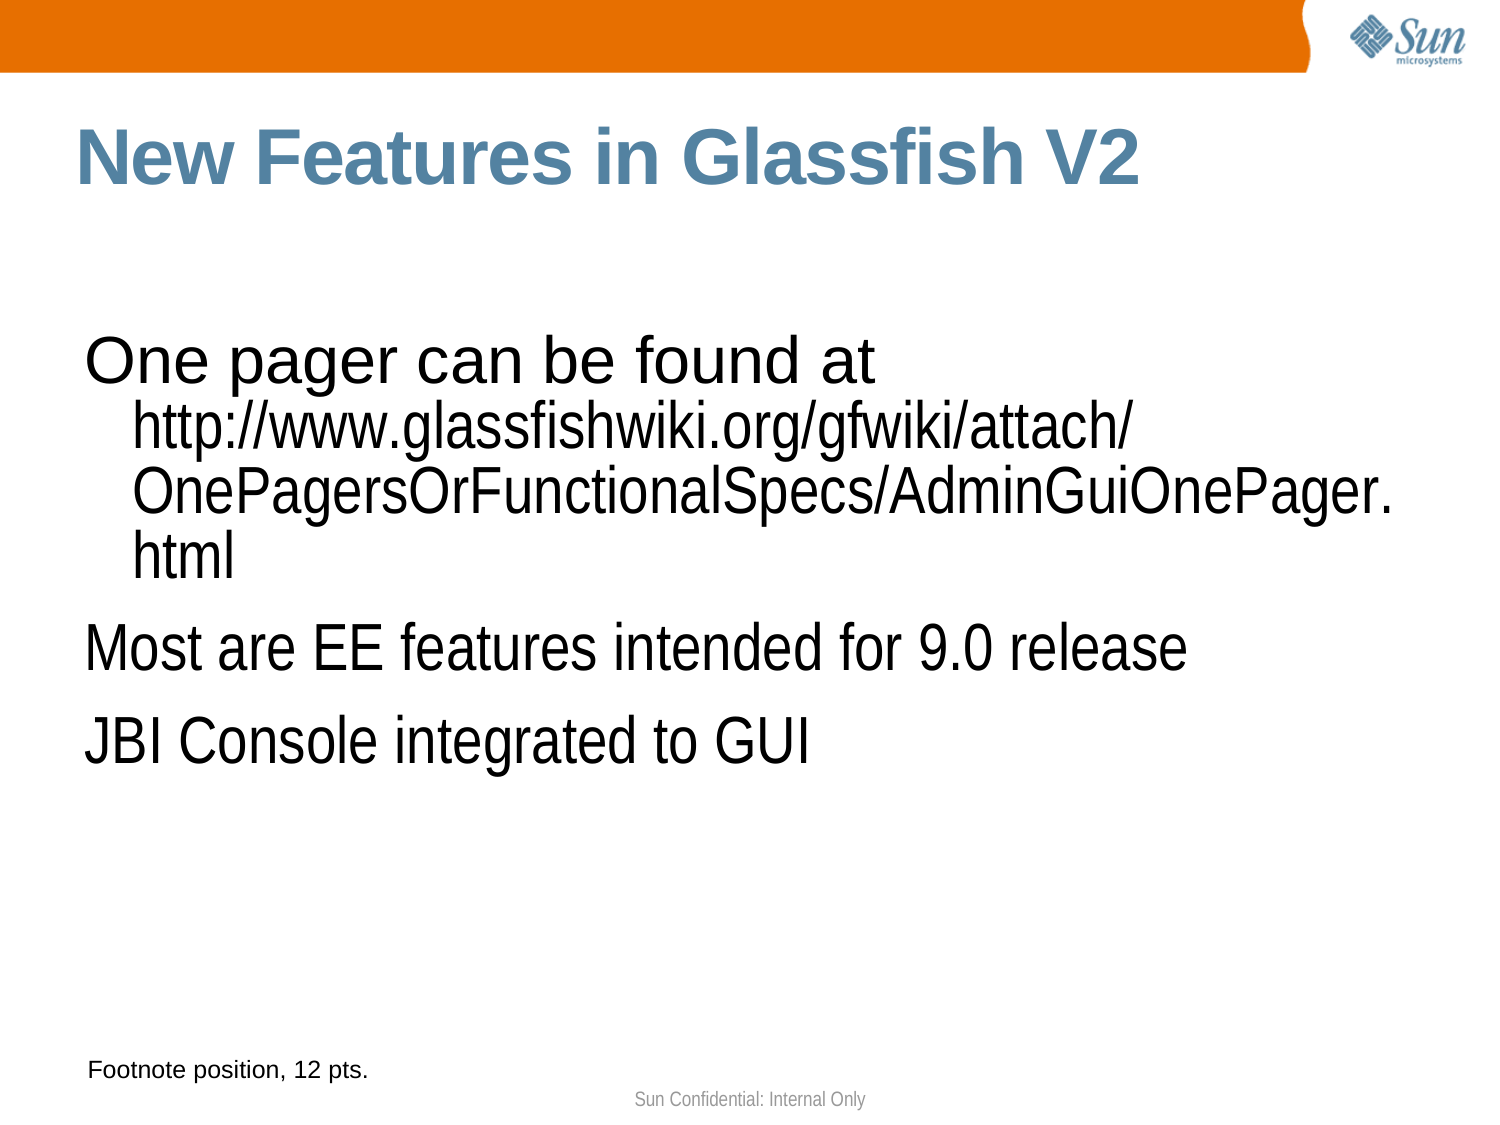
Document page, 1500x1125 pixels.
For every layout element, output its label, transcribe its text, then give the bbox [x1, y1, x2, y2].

picture [0, 0, 1500, 75]
title New Features in Glassfish V2 [75, 120, 1437, 225]
list One pager can be found at http://www.glassfishwiki.org/gfwiki/attach/ OnePagersOrFunctionalSpecs/AdminGuiOnePager.html Most are EE features intended for 9.0 release JBI Console integrated to GUI [64, 332, 1426, 976]
text_box Footnote position, 12 pts. [87, 1027, 1143, 1084]
